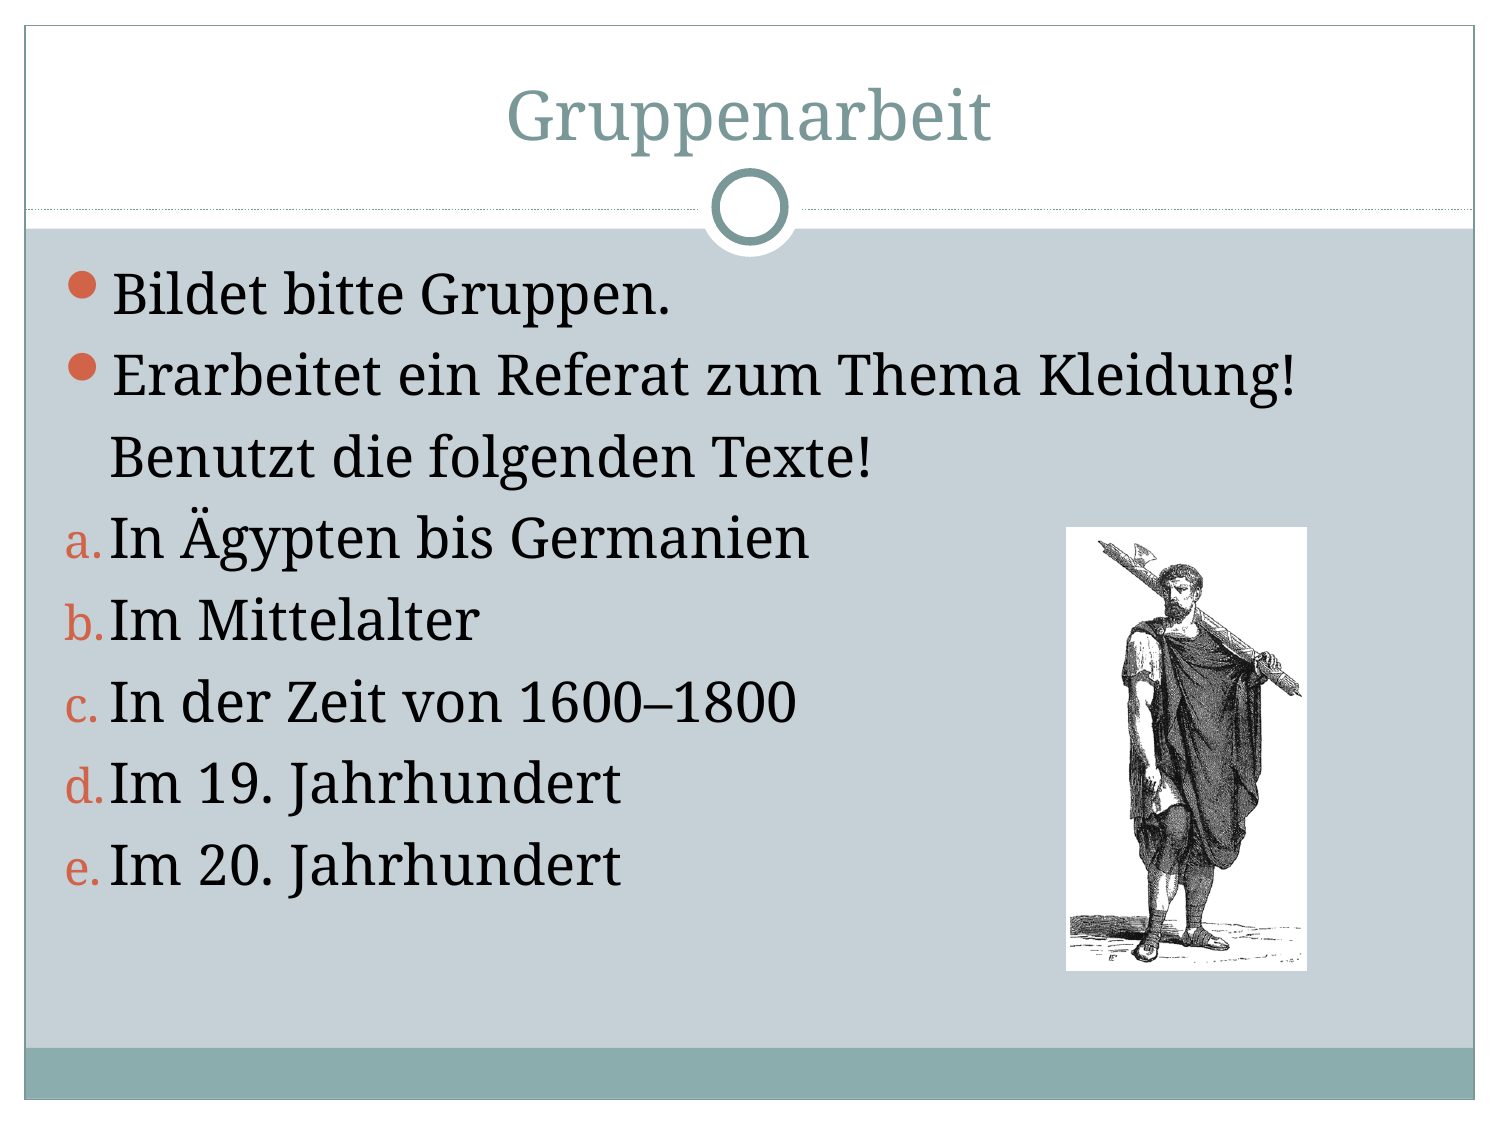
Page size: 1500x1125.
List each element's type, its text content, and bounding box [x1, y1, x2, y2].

title Gruppenarbeit [49, 37, 1450, 162]
picture [1066, 527, 1307, 971]
list Bildet bitte Gruppen. Erarbeitet ein Referat zum Thema Kleidung! Benutzt die folgenden Texte! In Ägypten bis Germanien Im Mittelalter In der Zeit von 1600–1800 Im 19. Jahrhundert Im 20. Jahrhundert [49, 250, 1445, 1068]
